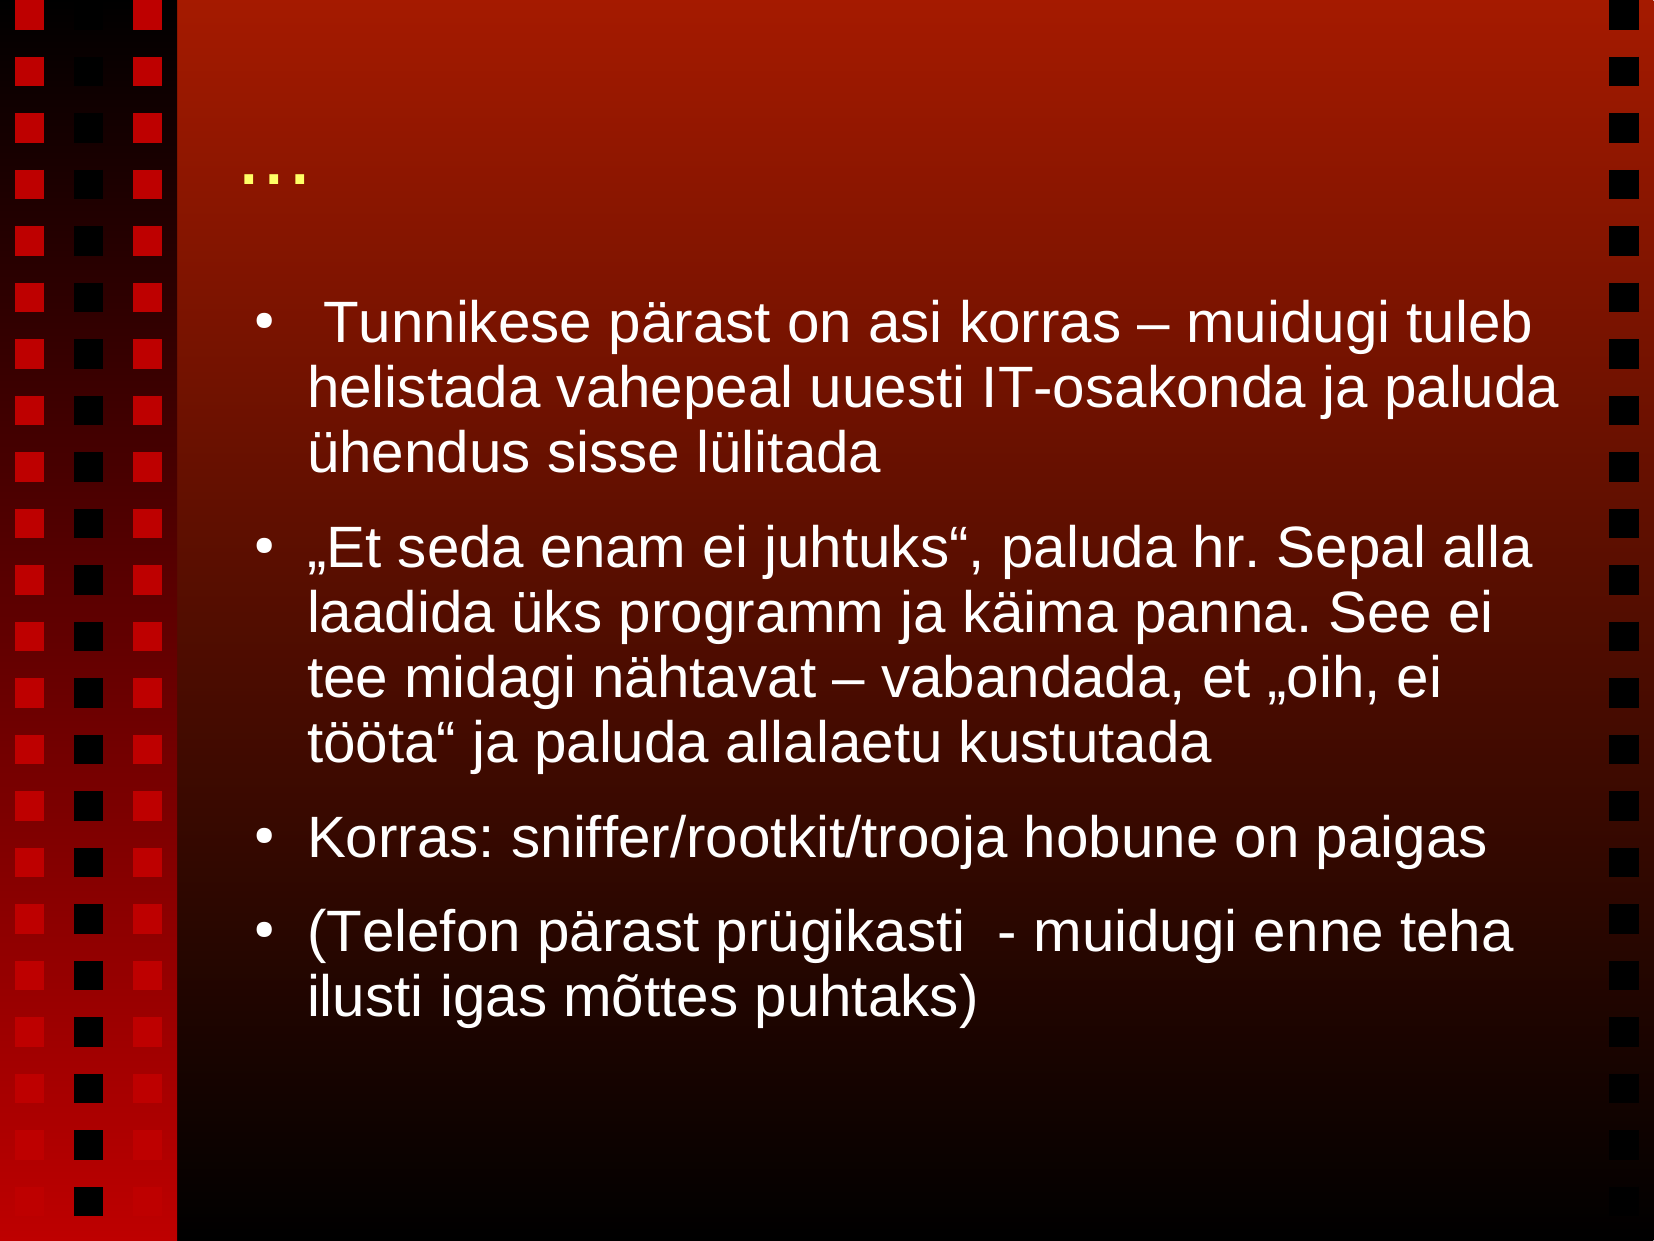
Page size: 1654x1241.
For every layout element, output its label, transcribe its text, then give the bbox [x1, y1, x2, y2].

title ... [236, 49, 1571, 257]
list Tunnikese pärast on asi korras – muidugi tuleb helistada vahepeal uuesti IT-osakonda ja paluda ühendus sisse lülitada „Et seda enam ei juhtuks“, paluda hr. Sepal alla laadida üks programm ja käima panna. See ei tee midagi nähtavat – vabandada, et „oih, ei tööta“ ja paluda allalaetu kustutada Korras: sniffer/rootkit/trooja hobune on paigas (Telefon pärast prügikasti - muidugi enne teha ilusti igas mõttes puhtaks) [236, 290, 1571, 1109]
